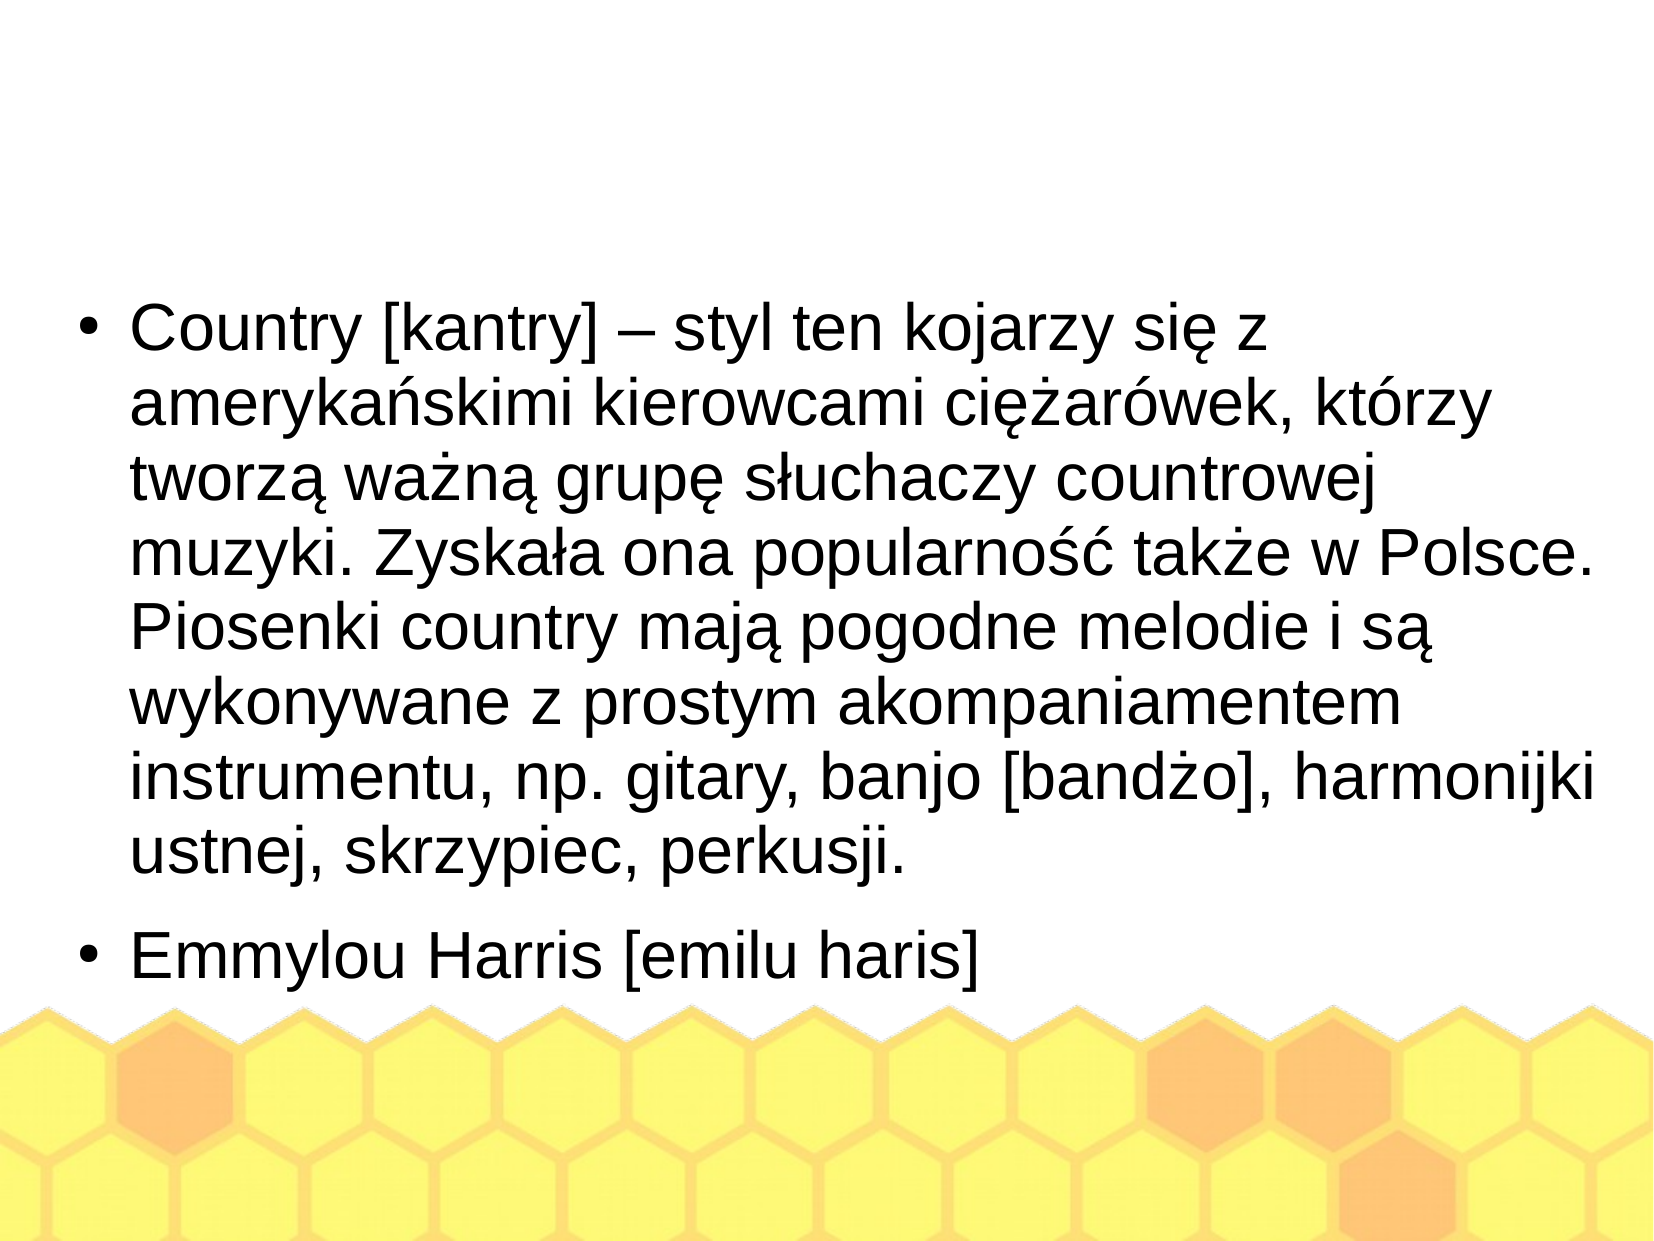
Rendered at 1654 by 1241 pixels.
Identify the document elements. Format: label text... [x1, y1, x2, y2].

list Country [kantry] – styl ten kojarzy się z amerykańskimi kierowcami ciężarówek, którzy tworzą ważną grupę słuchaczy countrowej muzyki. Zyskała ona popularność także w Polsce. Piosenki country mają pogodne melodie i są wykonywane z prostym akompaniamentem instrumentu, np. gitary, banjo [bandżo], harmonijki ustnej, skrzypiec, perkusji. Emmylou Harris [emilu haris] [59, 290, 1607, 1010]
picture [0, 1001, 1654, 1241]
